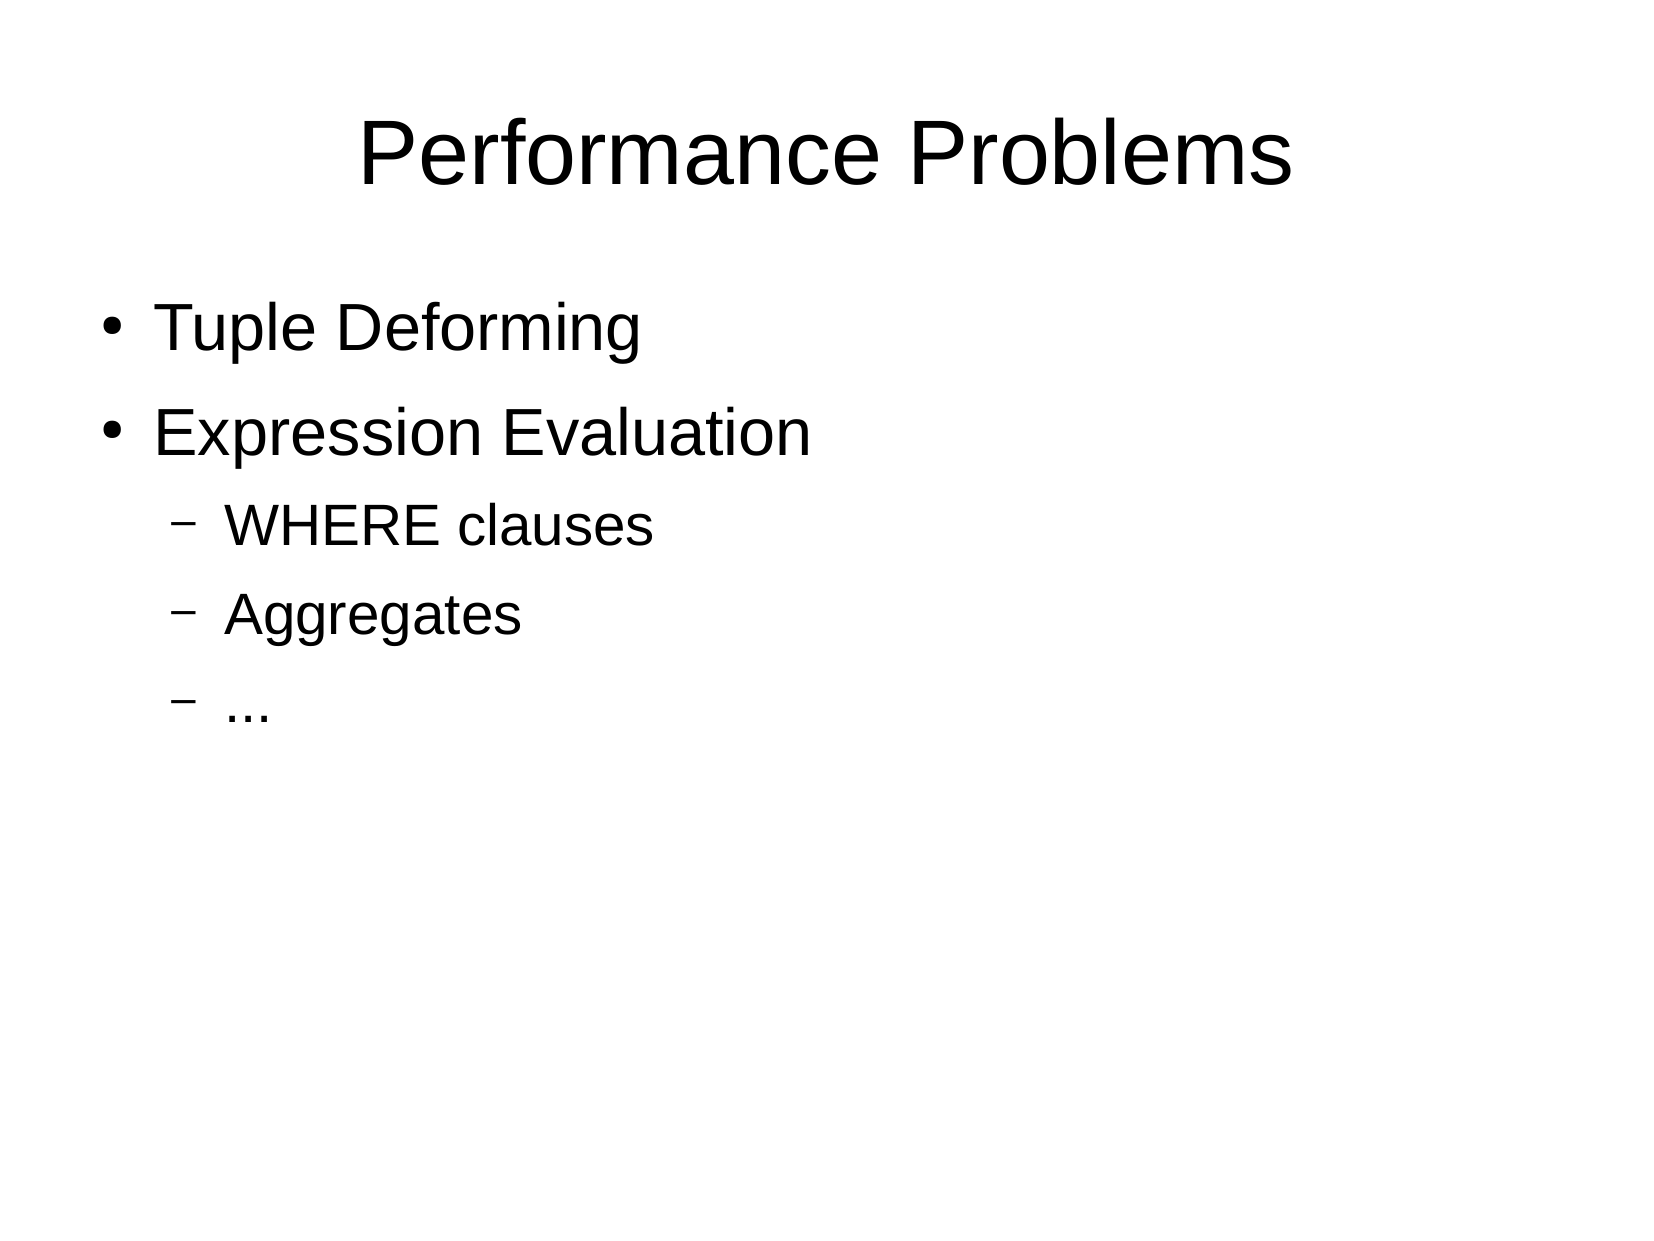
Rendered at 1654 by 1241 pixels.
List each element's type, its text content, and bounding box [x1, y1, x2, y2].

title Performance Problems [82, 49, 1571, 257]
list Tuple Deforming Expression Evaluation WHERE clauses Aggregates ... [82, 290, 1571, 1010]
